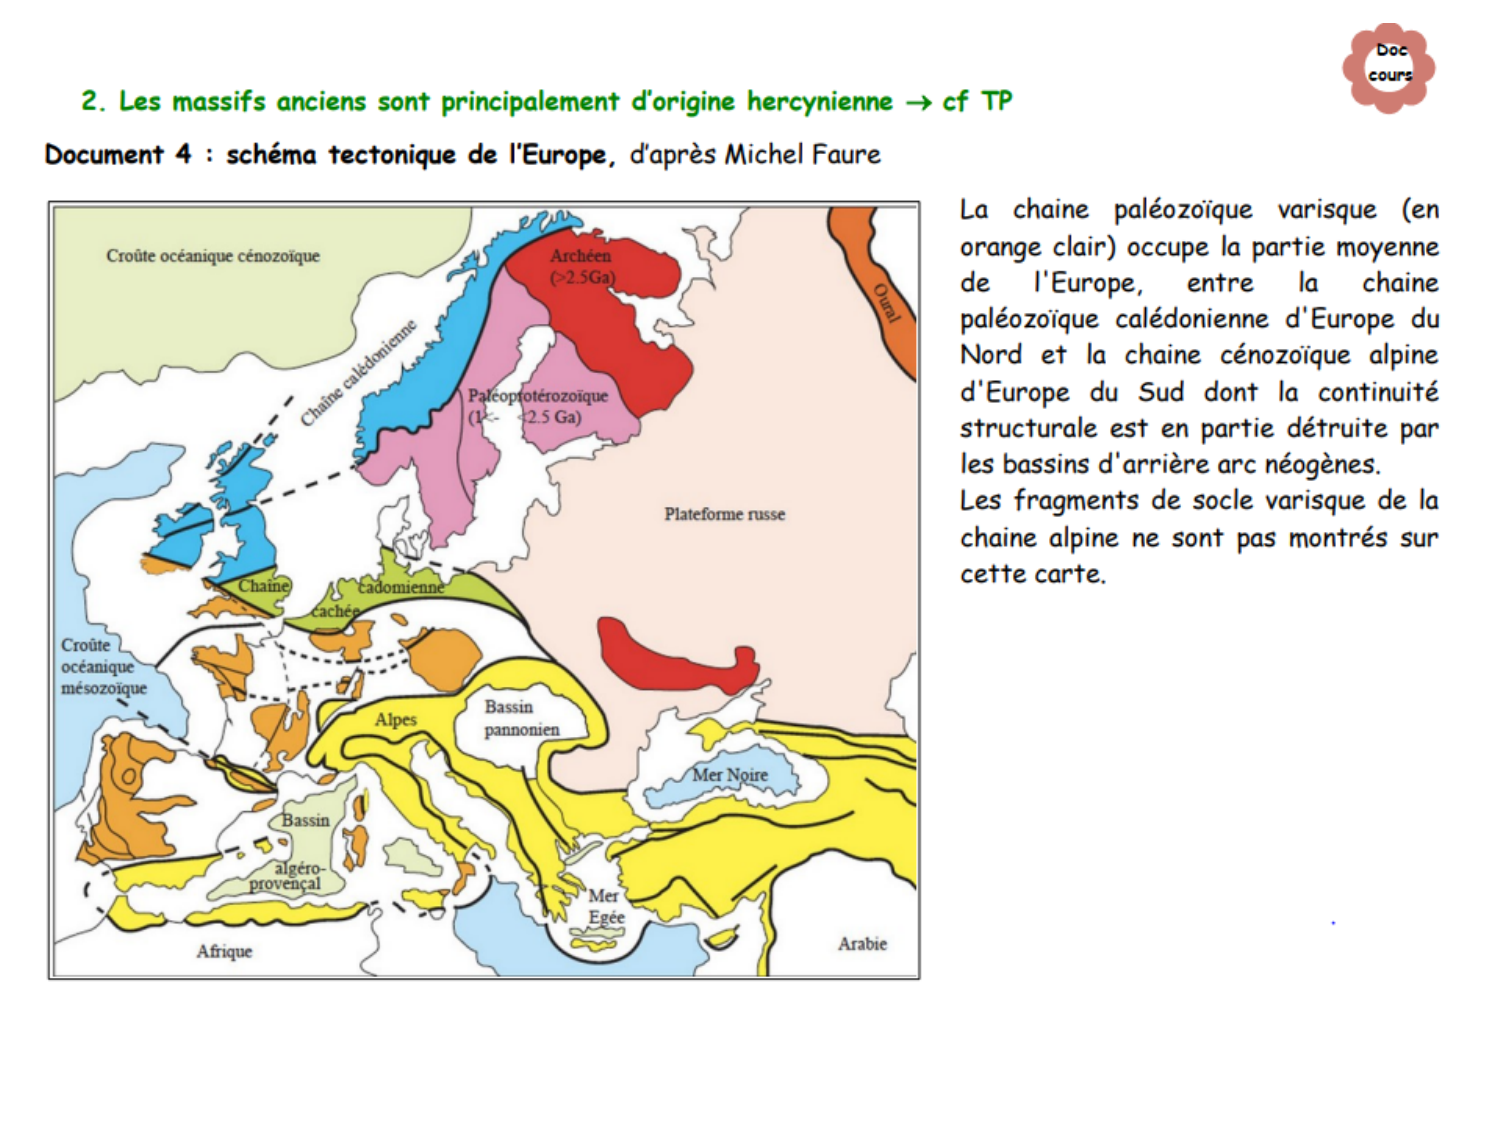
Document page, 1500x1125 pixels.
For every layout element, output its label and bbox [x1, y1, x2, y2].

picture [11, 23, 1486, 1002]
